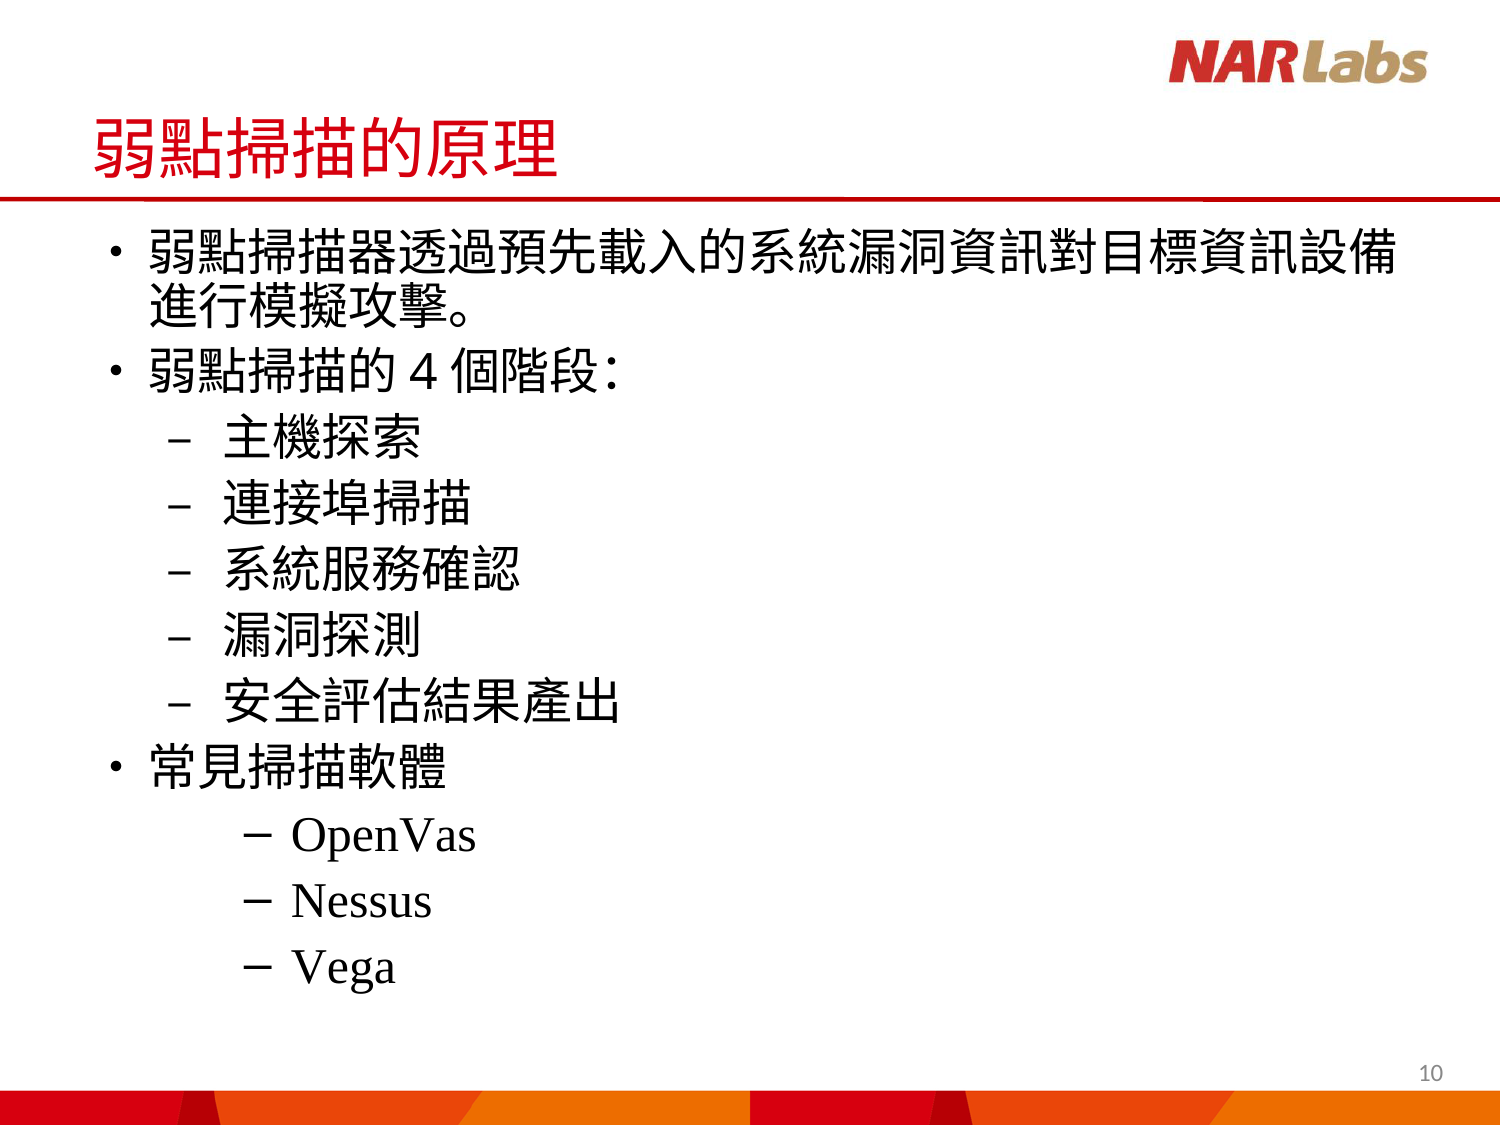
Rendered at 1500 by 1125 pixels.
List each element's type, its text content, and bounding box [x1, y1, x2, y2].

text_box 10 [1416, 1056, 1446, 1090]
text_box • 弱點掃描器透過預先載入的系統漏洞資訊對目標資訊設備 進行模擬攻擊。 • 弱點掃描的4個階段： – 主機探索 – 連接埠掃描 – 系統服務確認 – 漏洞探測 – 安全評估結果產出 • 常見掃描軟體 OpenVas Nessus Vega [89, 226, 1401, 996]
title 弱點掃描的原理 [89, 107, 1411, 189]
